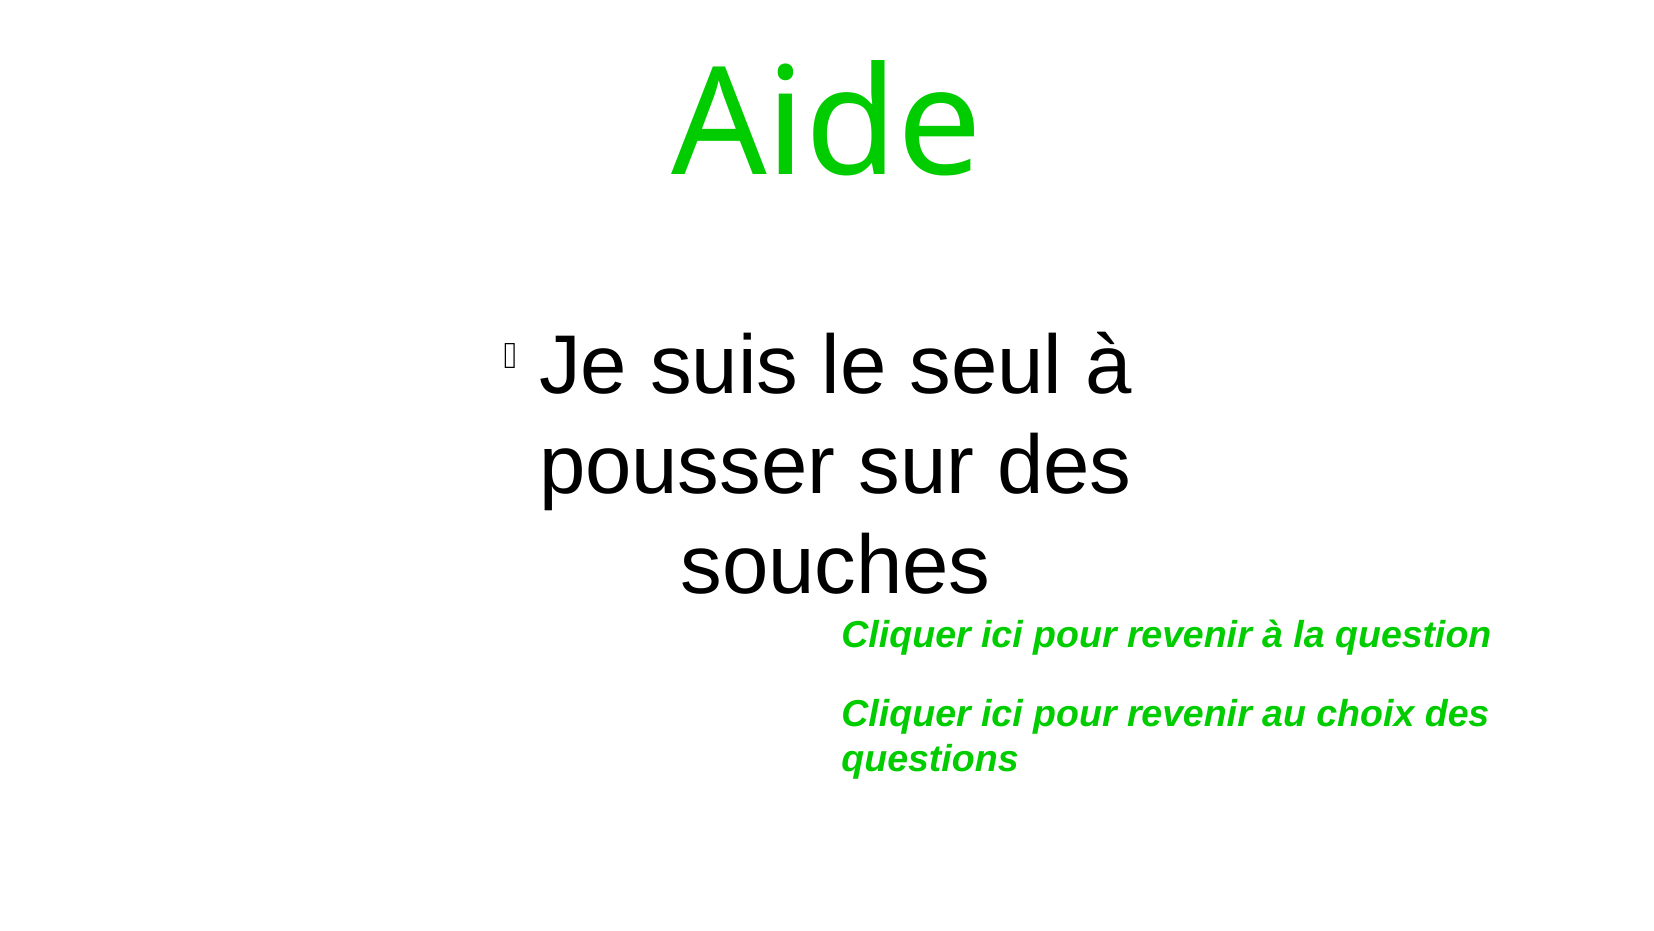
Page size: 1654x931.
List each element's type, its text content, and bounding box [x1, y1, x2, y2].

text_box Je suis le seul à pousser sur des souches [454, 309, 1181, 514]
text_box Cliquer ici pour revenir à la question [826, 602, 1524, 645]
text_box Cliquer ici pour revenir au choix des questions [826, 682, 1524, 757]
text_box Aide [82, 37, 1571, 193]
